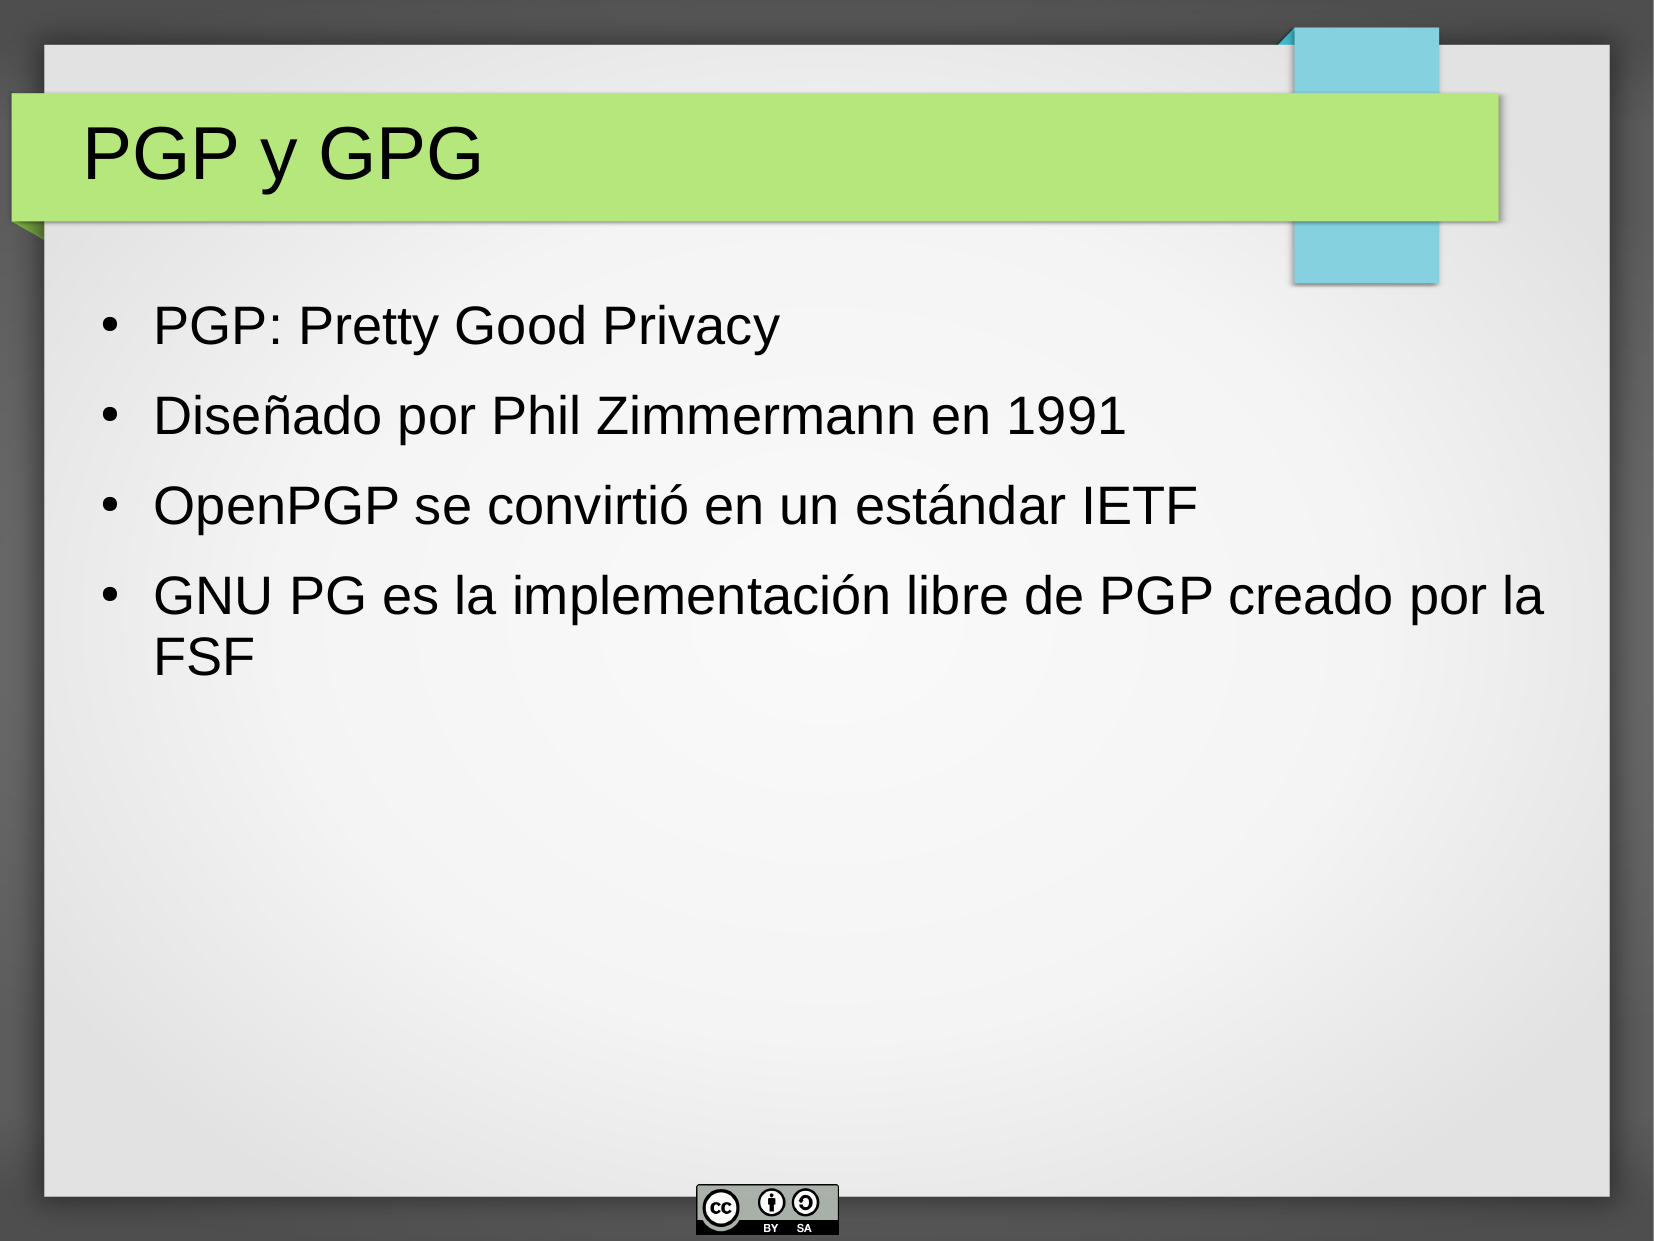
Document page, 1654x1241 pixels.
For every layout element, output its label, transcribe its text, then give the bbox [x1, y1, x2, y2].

list PGP: Pretty Good Privacy Diseñado por Phil Zimmermann en 1991 OpenPGP se convirtió en un estándar IETF GNU PG es la implementación libre de PGP creado por la FSF [82, 295, 1571, 1015]
title PGP y GPG [82, 94, 1264, 213]
picture [0, 0, 1654, 1241]
